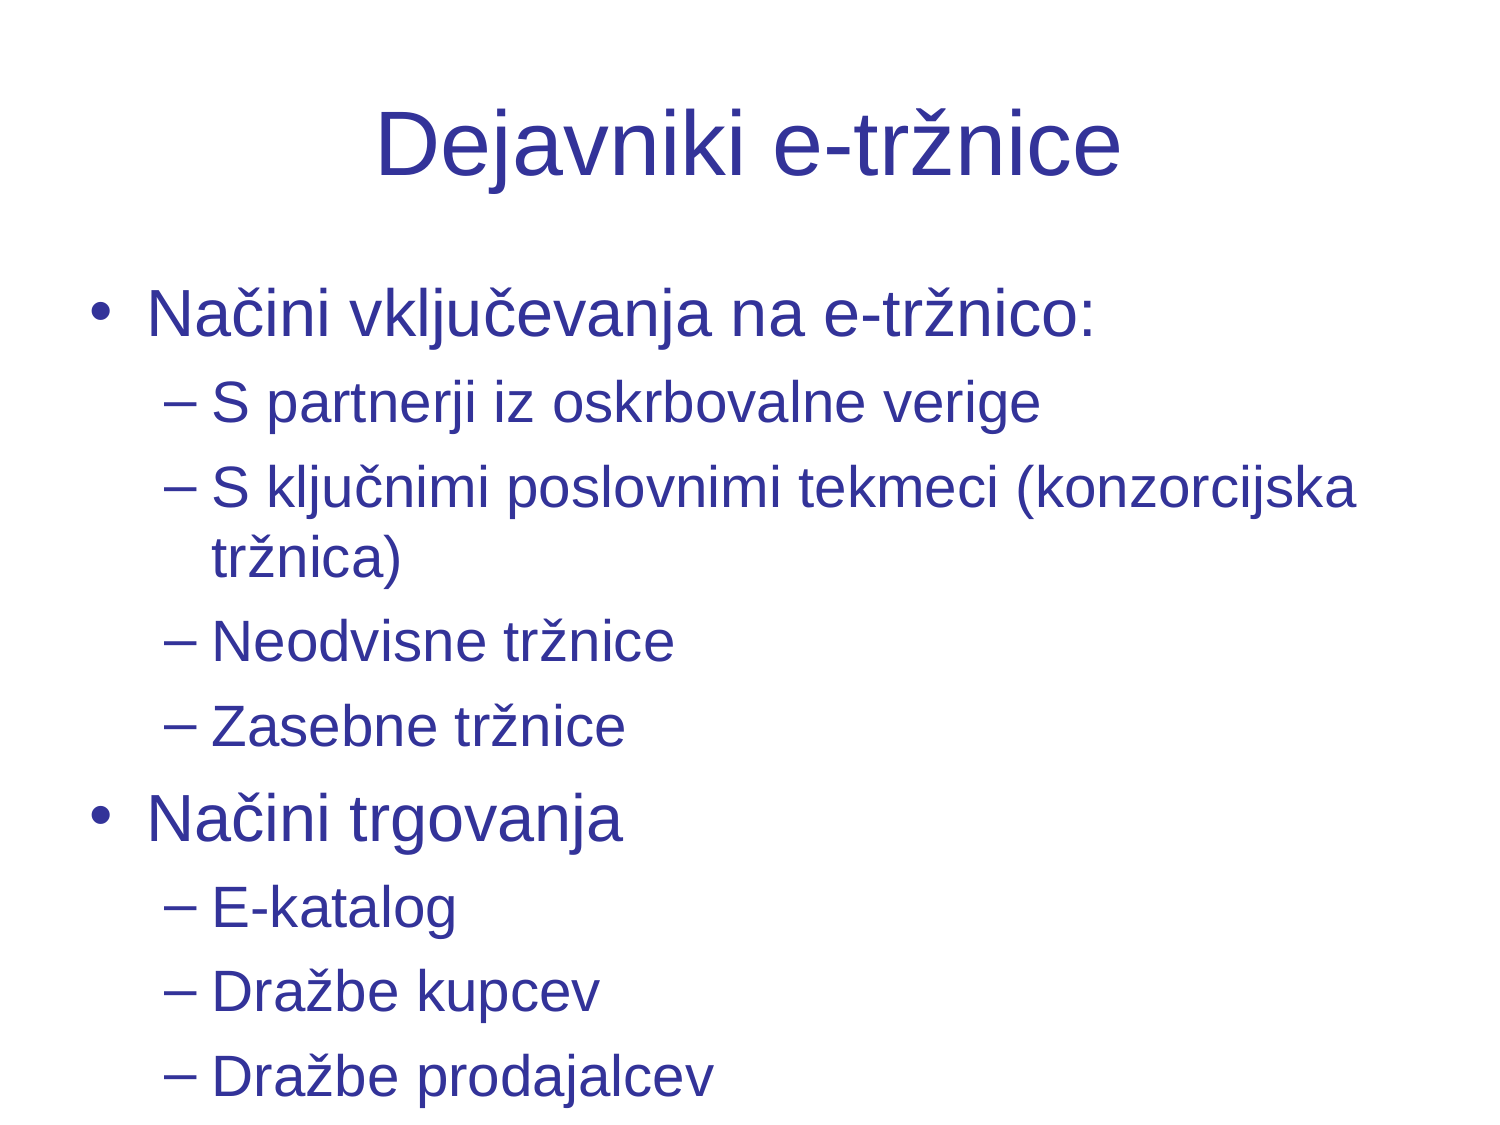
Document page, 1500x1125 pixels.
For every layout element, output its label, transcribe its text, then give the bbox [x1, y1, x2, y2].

title Dejavniki e-tržnice [75, 45, 1426, 233]
list Načini vključevanja na e-tržnico: S partnerji iz oskrbovalne verige S ključnimi poslovnimi tekmeci (konzorcijska tržnica) Neodvisne tržnice Zasebne tržnice Načini trgovanja E-katalog Dražbe kupcev Dražbe prodajalcev [75, 262, 1426, 1117]
